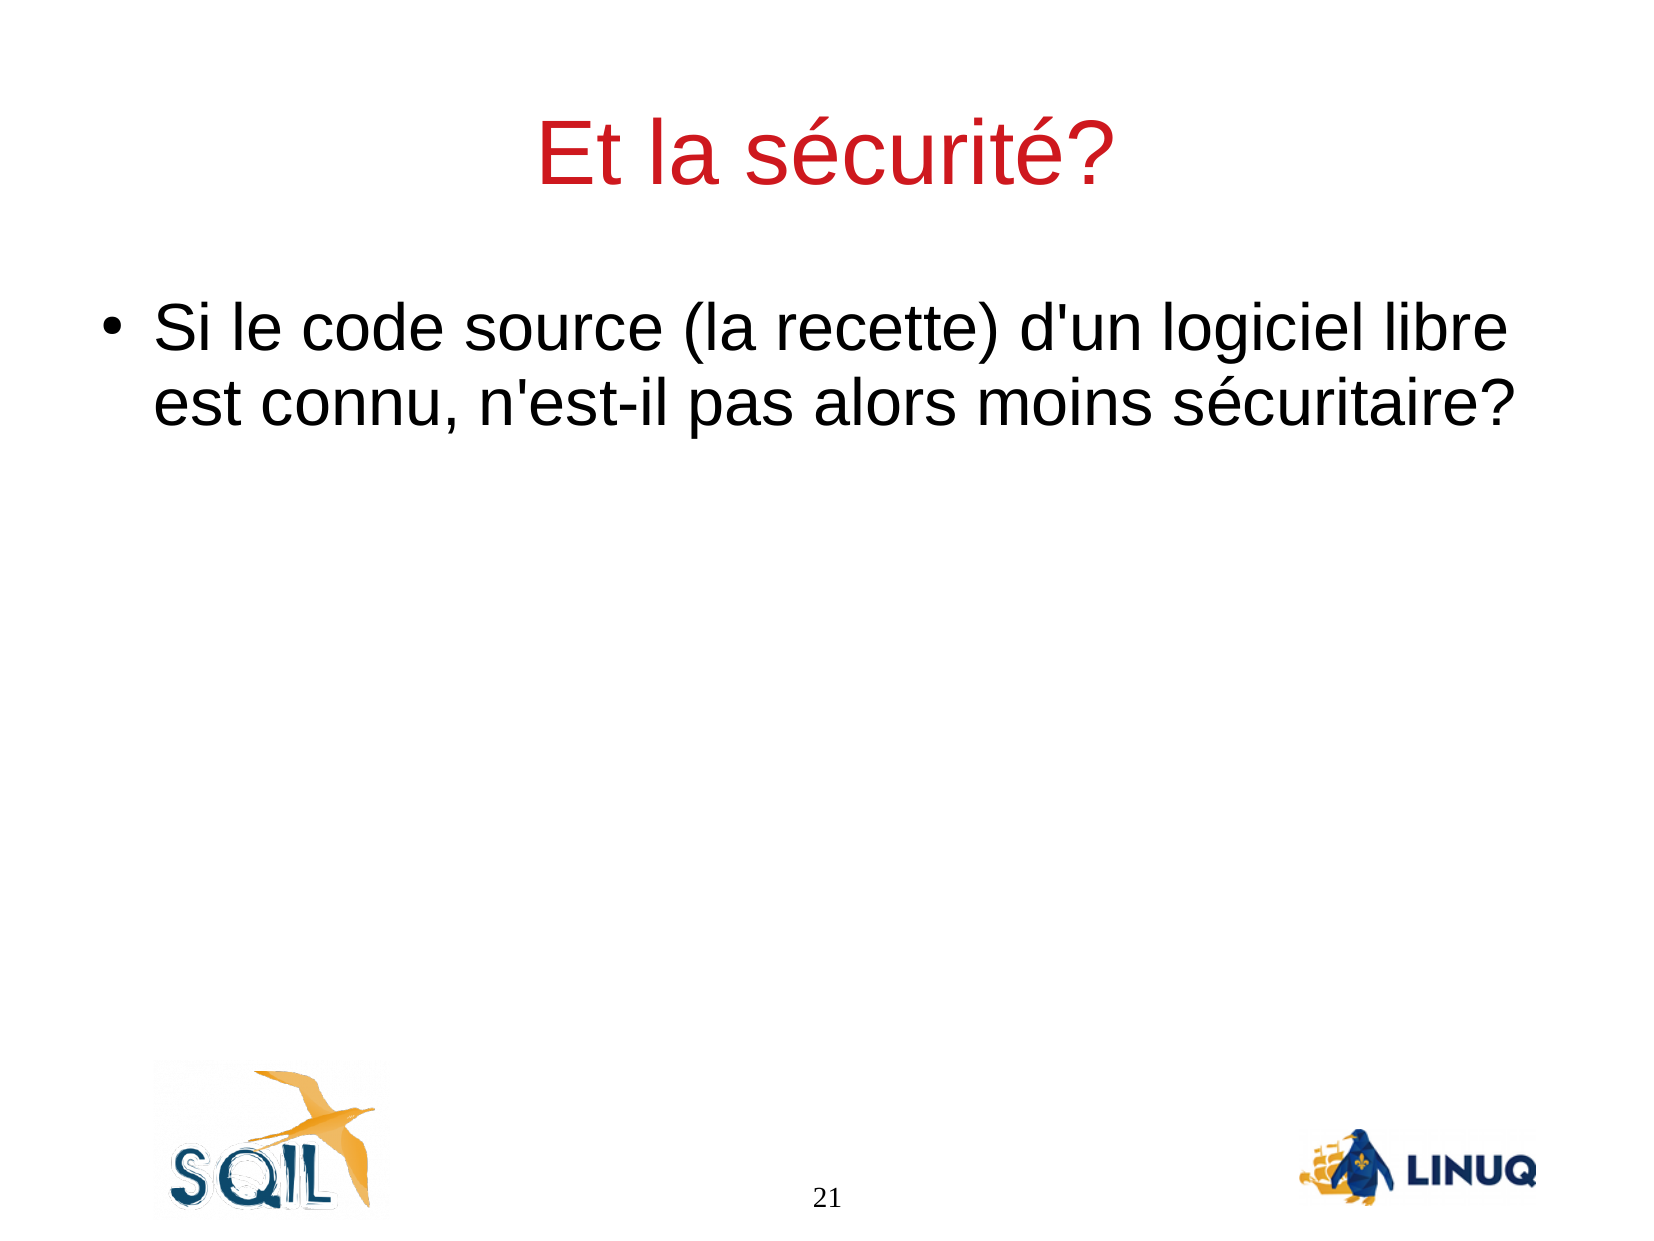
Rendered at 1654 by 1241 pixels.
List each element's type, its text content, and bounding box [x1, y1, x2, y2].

title Et la sécurité? [82, 49, 1571, 257]
picture [153, 1060, 390, 1220]
list Si le code source (la recette) d'un logiciel libre est connu, n'est-il pas alors moins sécuritaire? [82, 290, 1571, 1010]
picture [1299, 1129, 1536, 1206]
